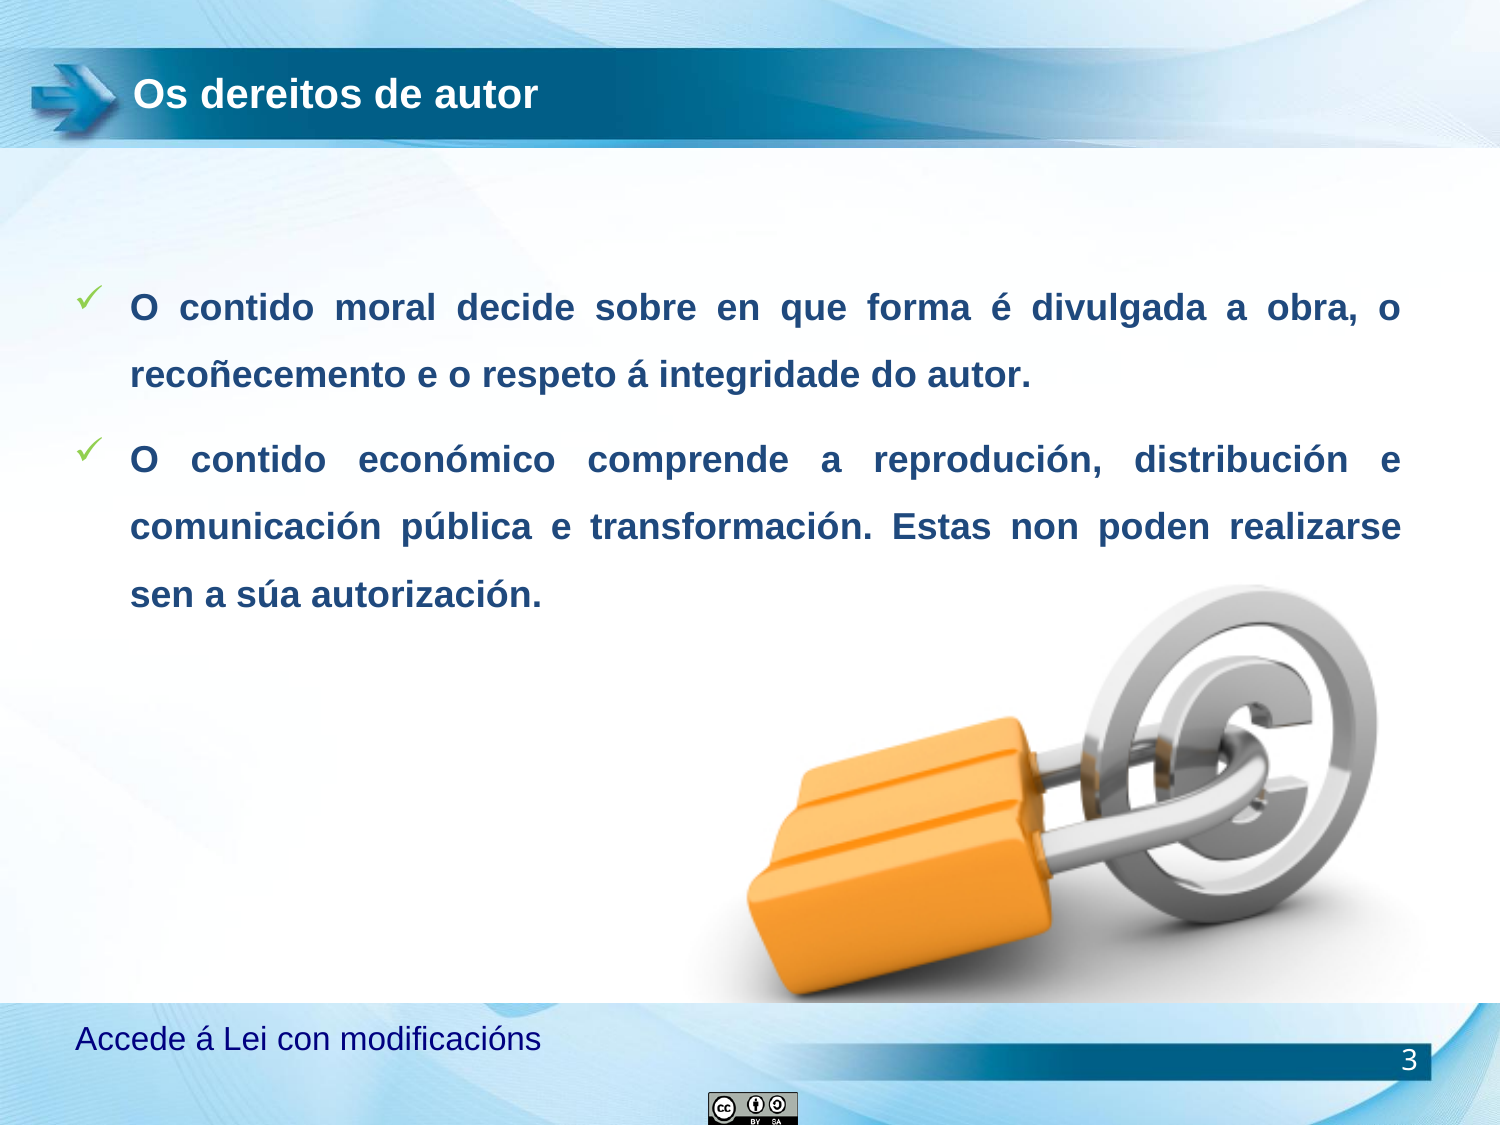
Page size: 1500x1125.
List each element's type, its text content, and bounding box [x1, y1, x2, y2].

text_box Accede á Lei con modificacións [60, 1009, 558, 1065]
text_box <número> [1082, 1031, 1433, 1092]
picture [0, 0, 1500, 1125]
text_box O contido moral decide sobre en que forma é divulgada a obra, o recoñecemento e o respeto á integridade do autor. O contido económico comprende a reprodución, distribución e comunicación pública e transformación. Estas non poden realizarse sen a súa autorización. [58, 252, 1418, 623]
text_box Os dereitos de autor [118, 59, 554, 124]
